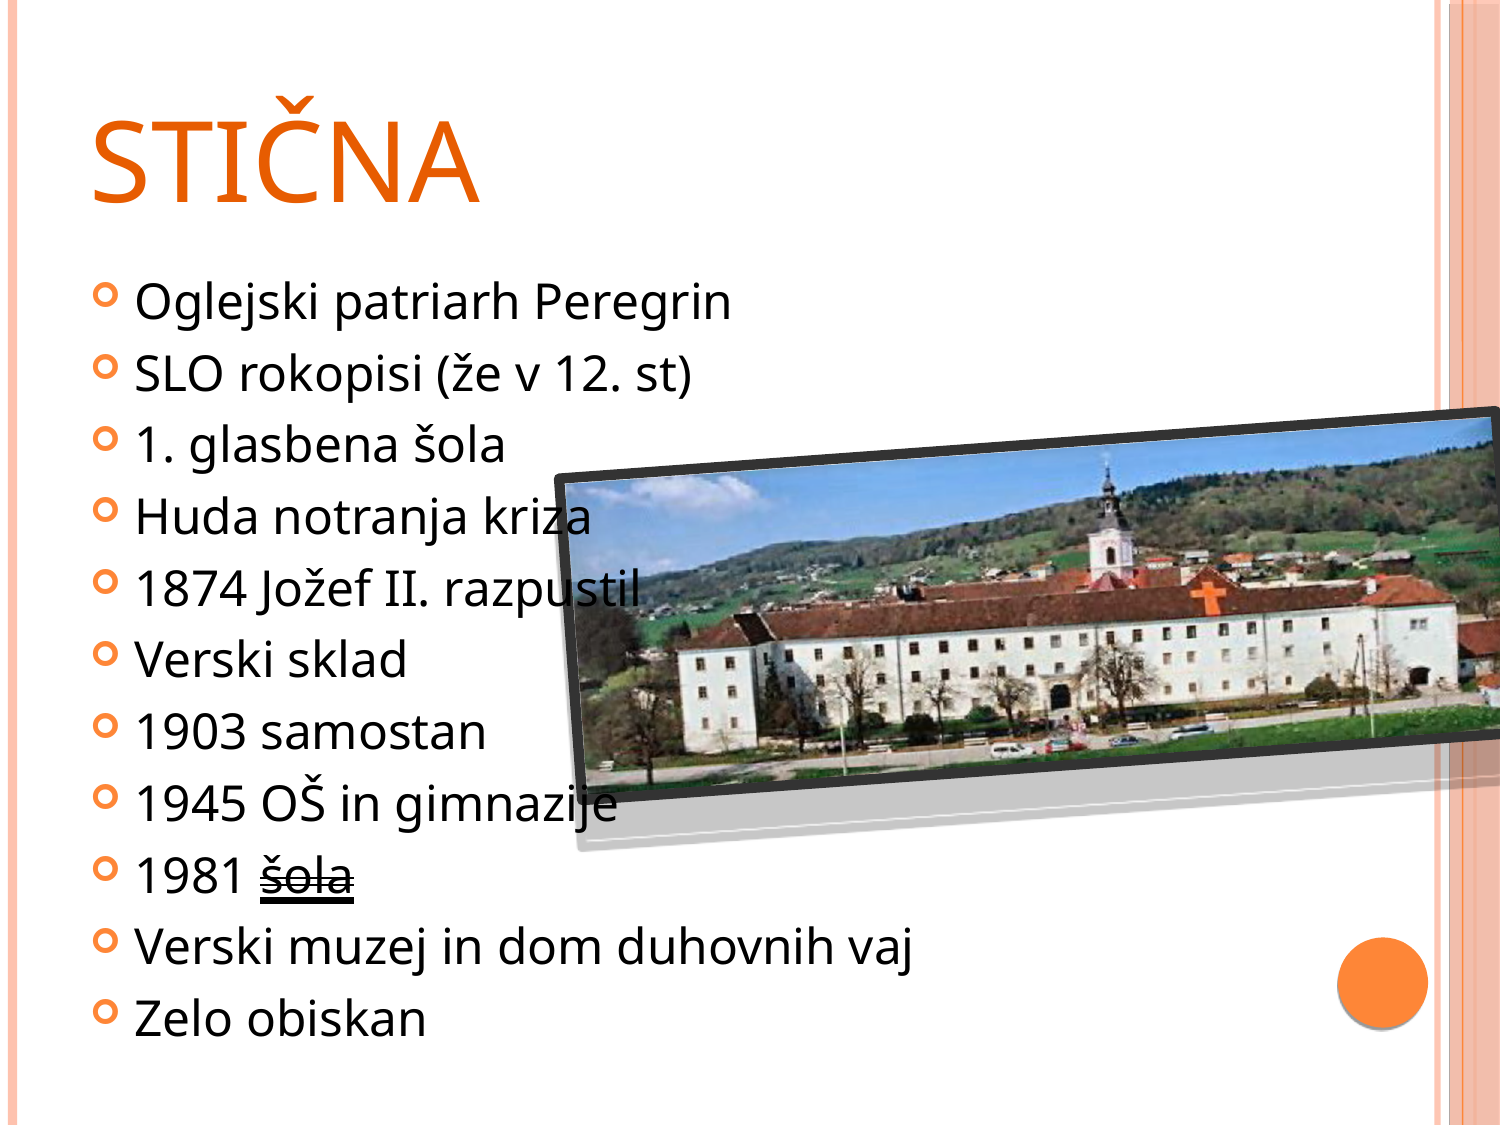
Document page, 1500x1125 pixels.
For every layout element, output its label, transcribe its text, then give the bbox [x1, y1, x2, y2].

list Oglejski patriarh Peregrin SLO rokopisi (že v 12. st) 1. glasbena šola Huda notranja kriza 1874 Jožef II. razpustil Verski sklad 1903 samostan 1945 OŠ in gimnazije 1981 šola Verski muzej in dom duhovnih vaj Zelo obiskan [75, 262, 1300, 1062]
picture [1300, 416, 1500, 744]
title stična [75, 45, 1300, 233]
